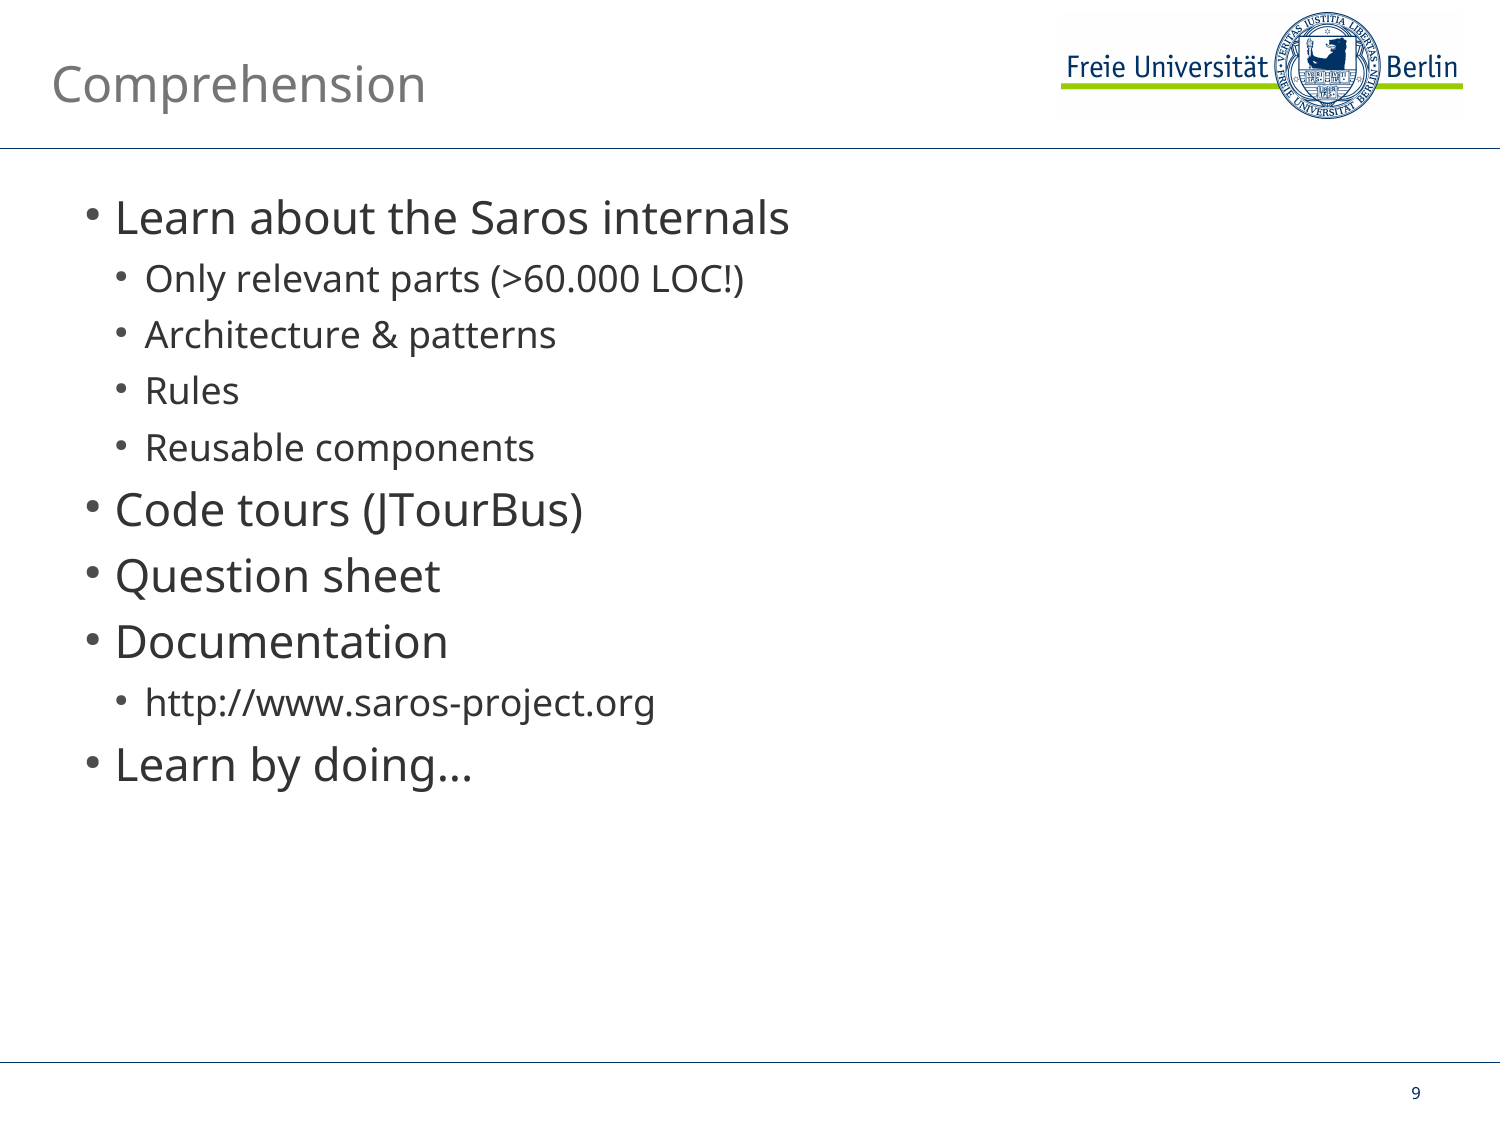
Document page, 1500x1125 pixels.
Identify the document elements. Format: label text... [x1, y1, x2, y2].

title Comprehension [51, 61, 1238, 113]
list Learn about the Saros internals Only relevant parts (>60.000 LOC!) Architecture & patterns Rules Reusable components Code tours (JTourBus) Question sheet Documentation http://www.saros-project.org Learn by doing... [54, 187, 1426, 931]
picture [1061, 12, 1463, 119]
